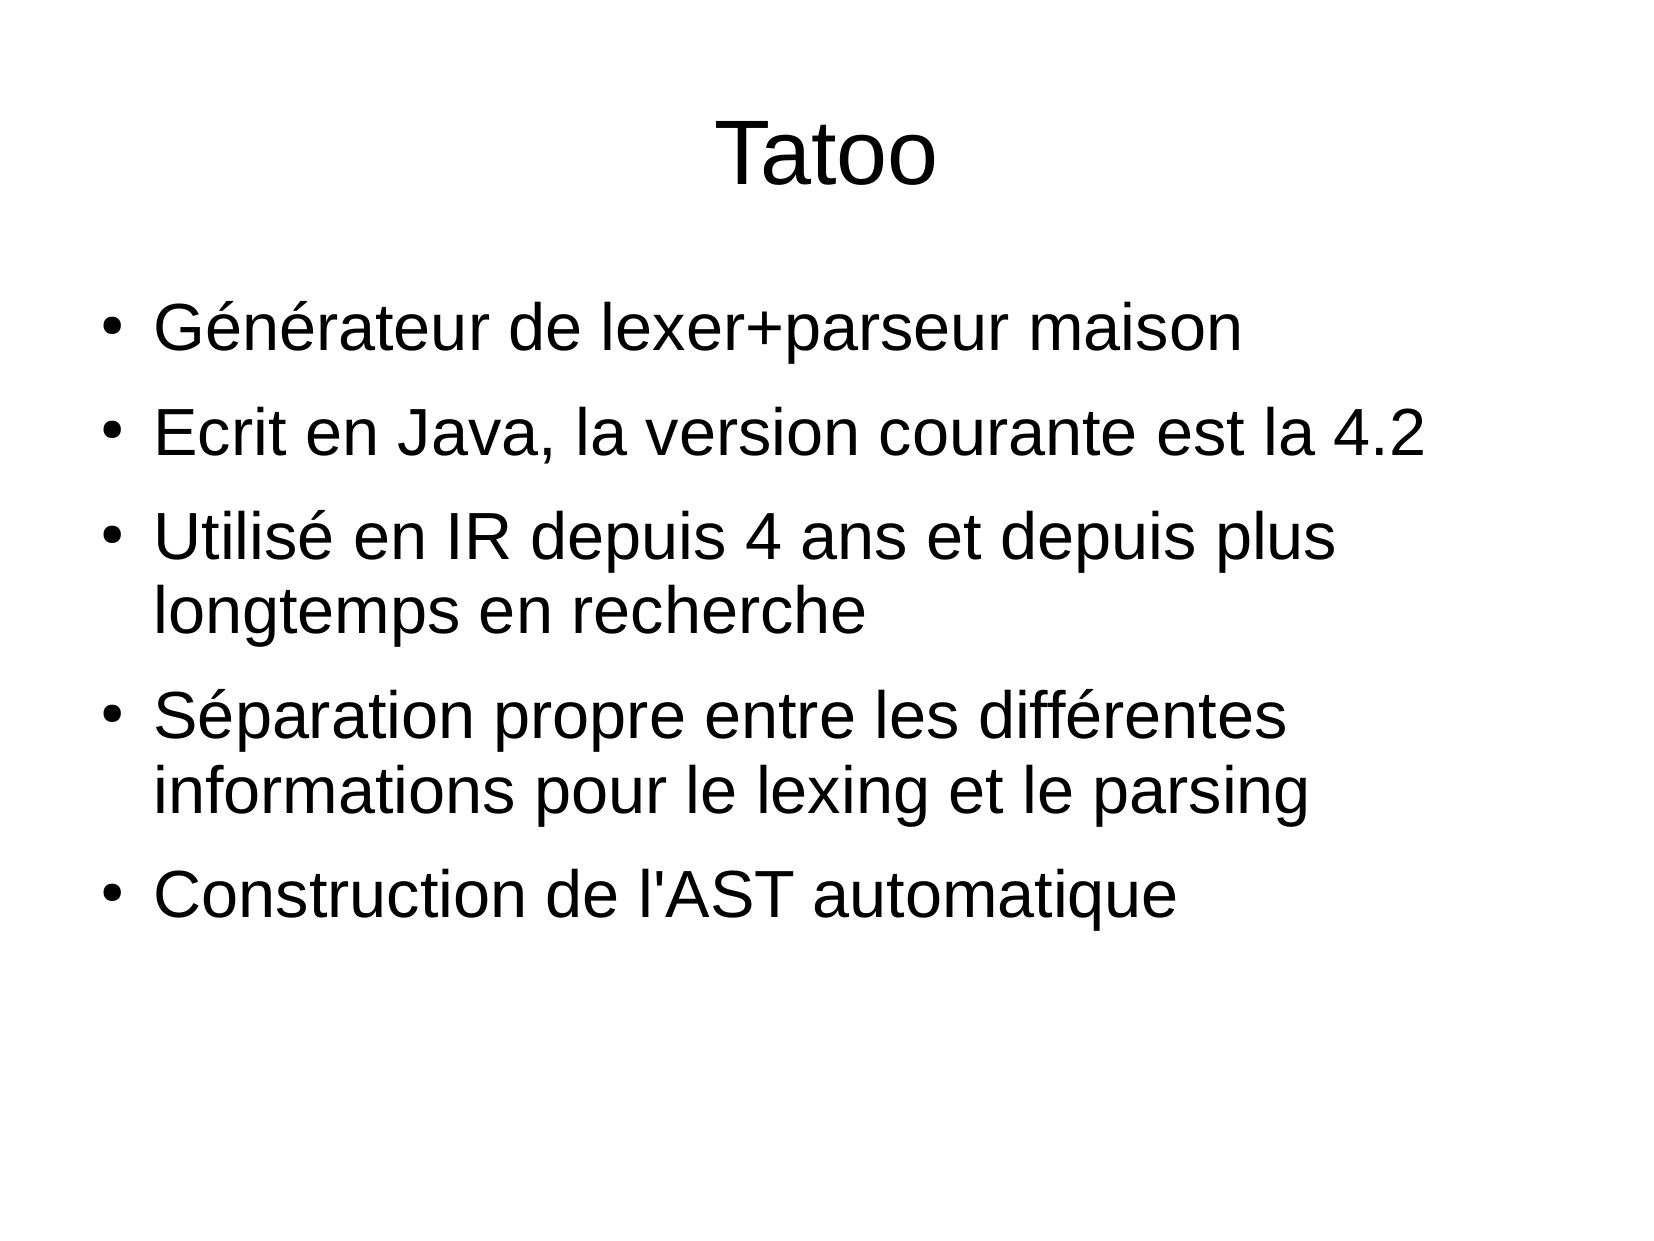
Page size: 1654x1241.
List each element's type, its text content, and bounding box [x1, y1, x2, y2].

title Tatoo [82, 49, 1571, 257]
list Générateur de lexer+parseur maison Ecrit en Java, la version courante est la 4.2 Utilisé en IR depuis 4 ans et depuis plus longtemps en recherche Séparation propre entre les différentes informations pour le lexing et le parsing Construction de l'AST automatique [82, 290, 1571, 1094]
